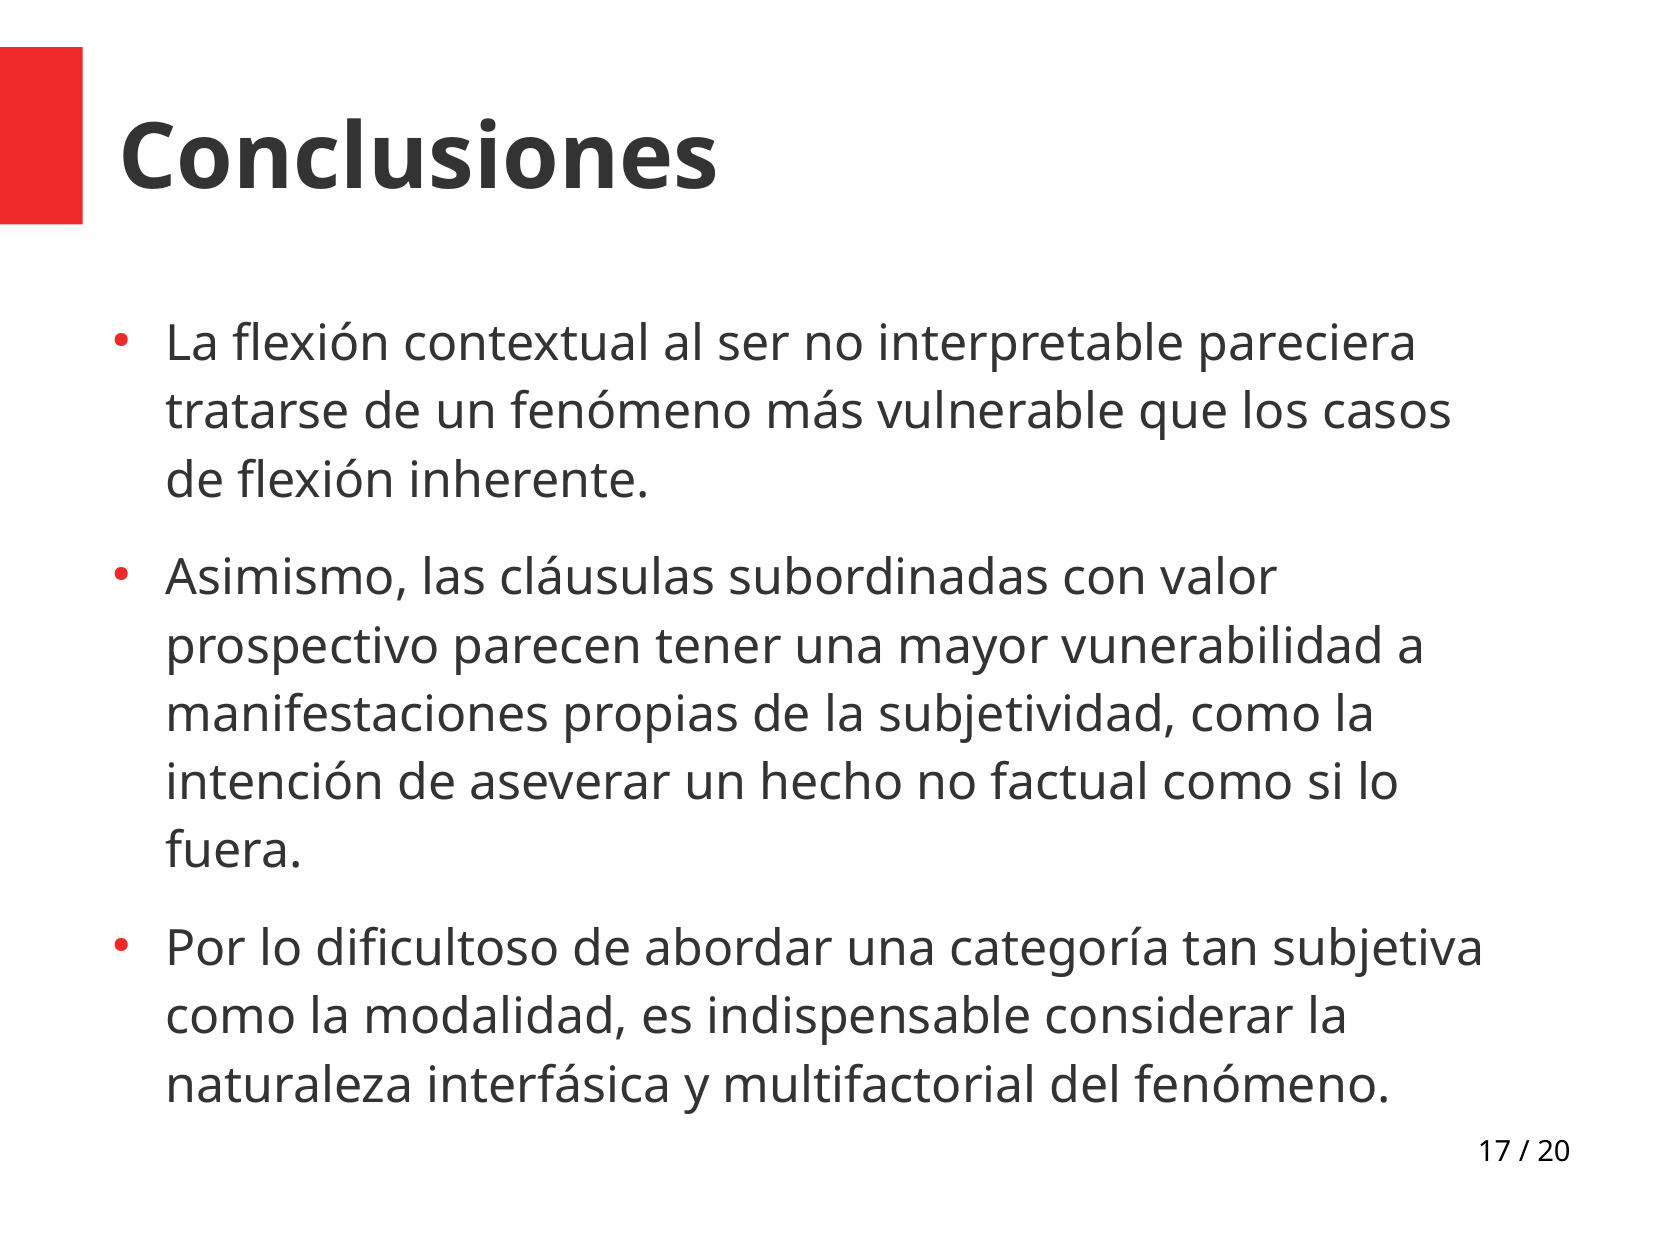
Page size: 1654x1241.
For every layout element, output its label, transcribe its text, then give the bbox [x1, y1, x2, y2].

title Conclusiones [118, 49, 1571, 257]
list La flexión contextual al ser no interpretable pareciera tratarse de un fenómeno más vulnerable que los casos de flexión inherente. Asimismo, las cláusulas subordinadas con valor prospectivo parecen tener una mayor vunerabilidad a manifestaciones propias de la subjetividad, como la intención de aseverar un hecho no factual como si lo fuera. Por lo dificultoso de abordar una categoría tan subjetiva como la modalidad, es indispensable considerar la naturaleza interfásica y multifactorial del fenómeno. [94, 307, 1512, 1027]
